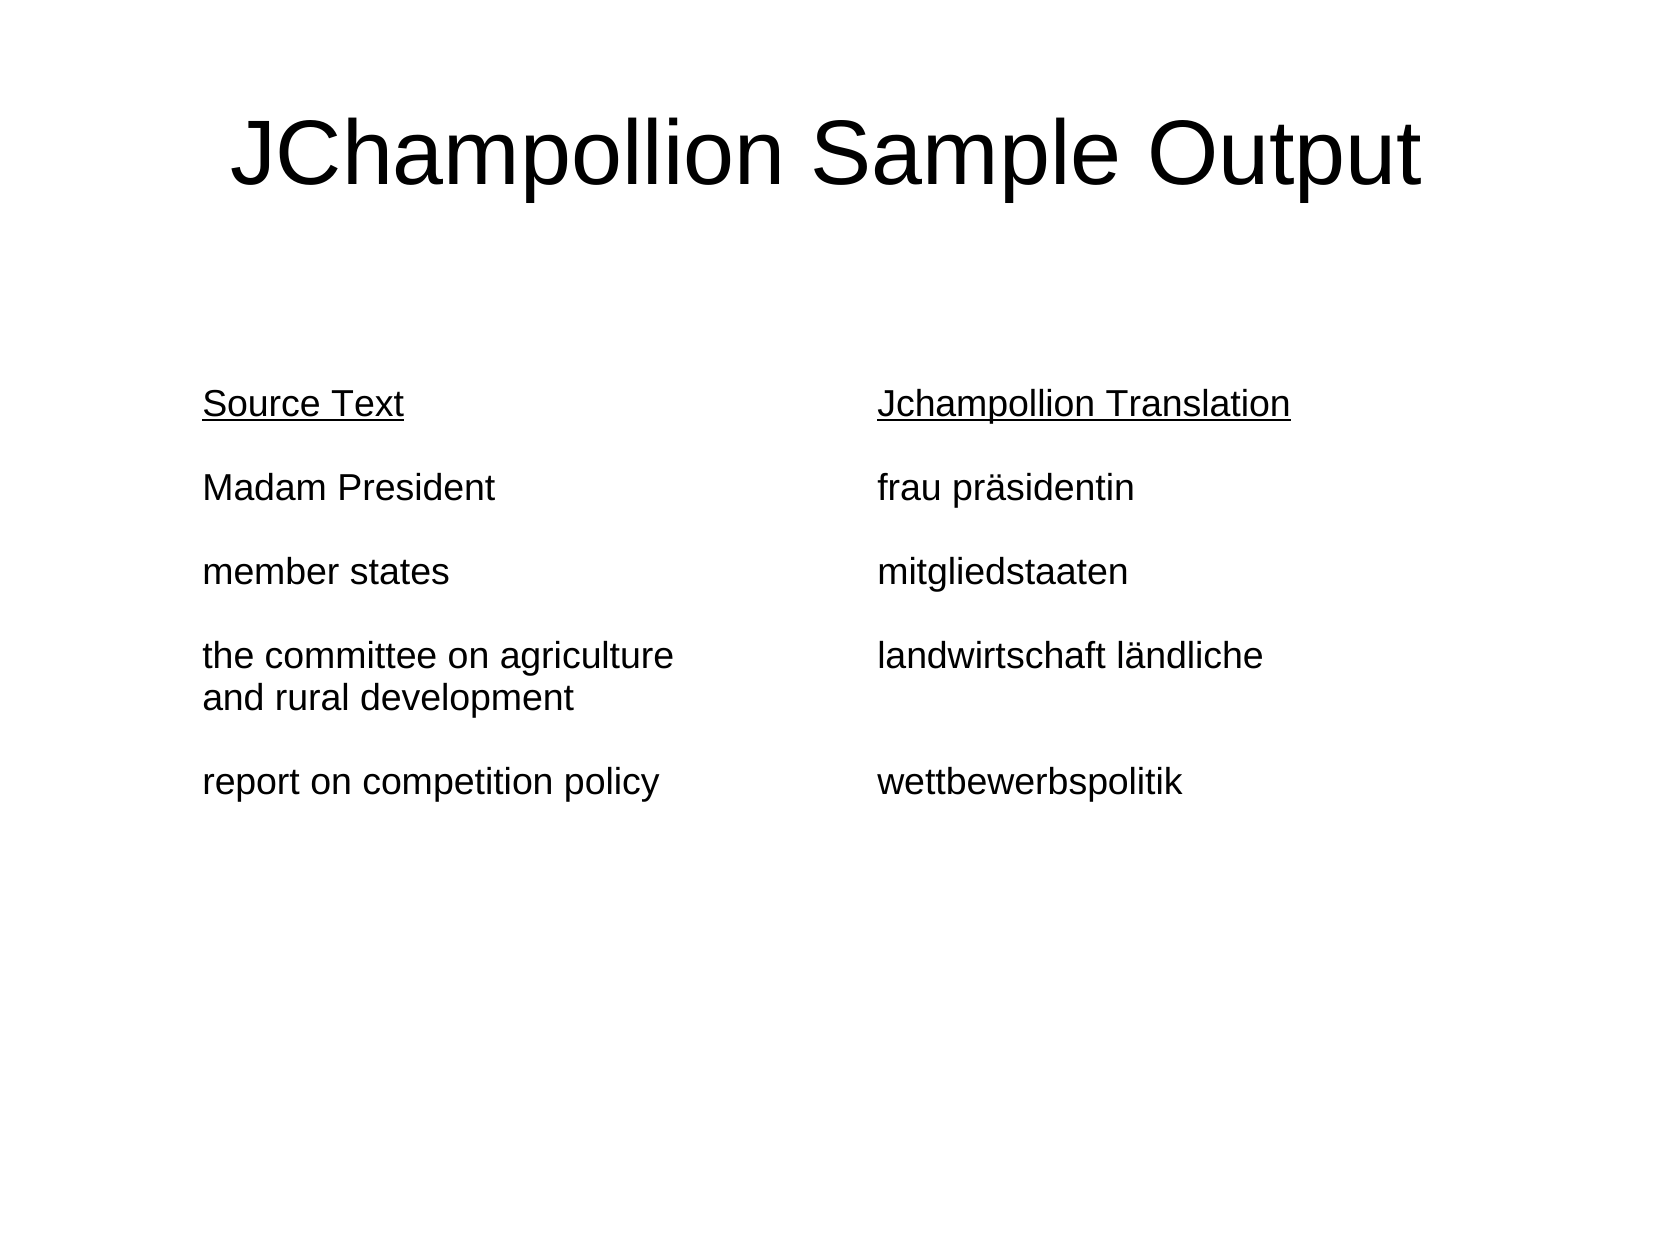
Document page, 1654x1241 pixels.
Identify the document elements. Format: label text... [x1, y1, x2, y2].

title JChampollion Sample Output [82, 49, 1571, 257]
text_box Source Text Jchampollion Translation Madam President frau präsidentin member states mitgliedstaaten the committee on agriculture landwirtschaft ländliche and rural development report on competition policy wettbewerbspolitik [187, 375, 1426, 1013]
